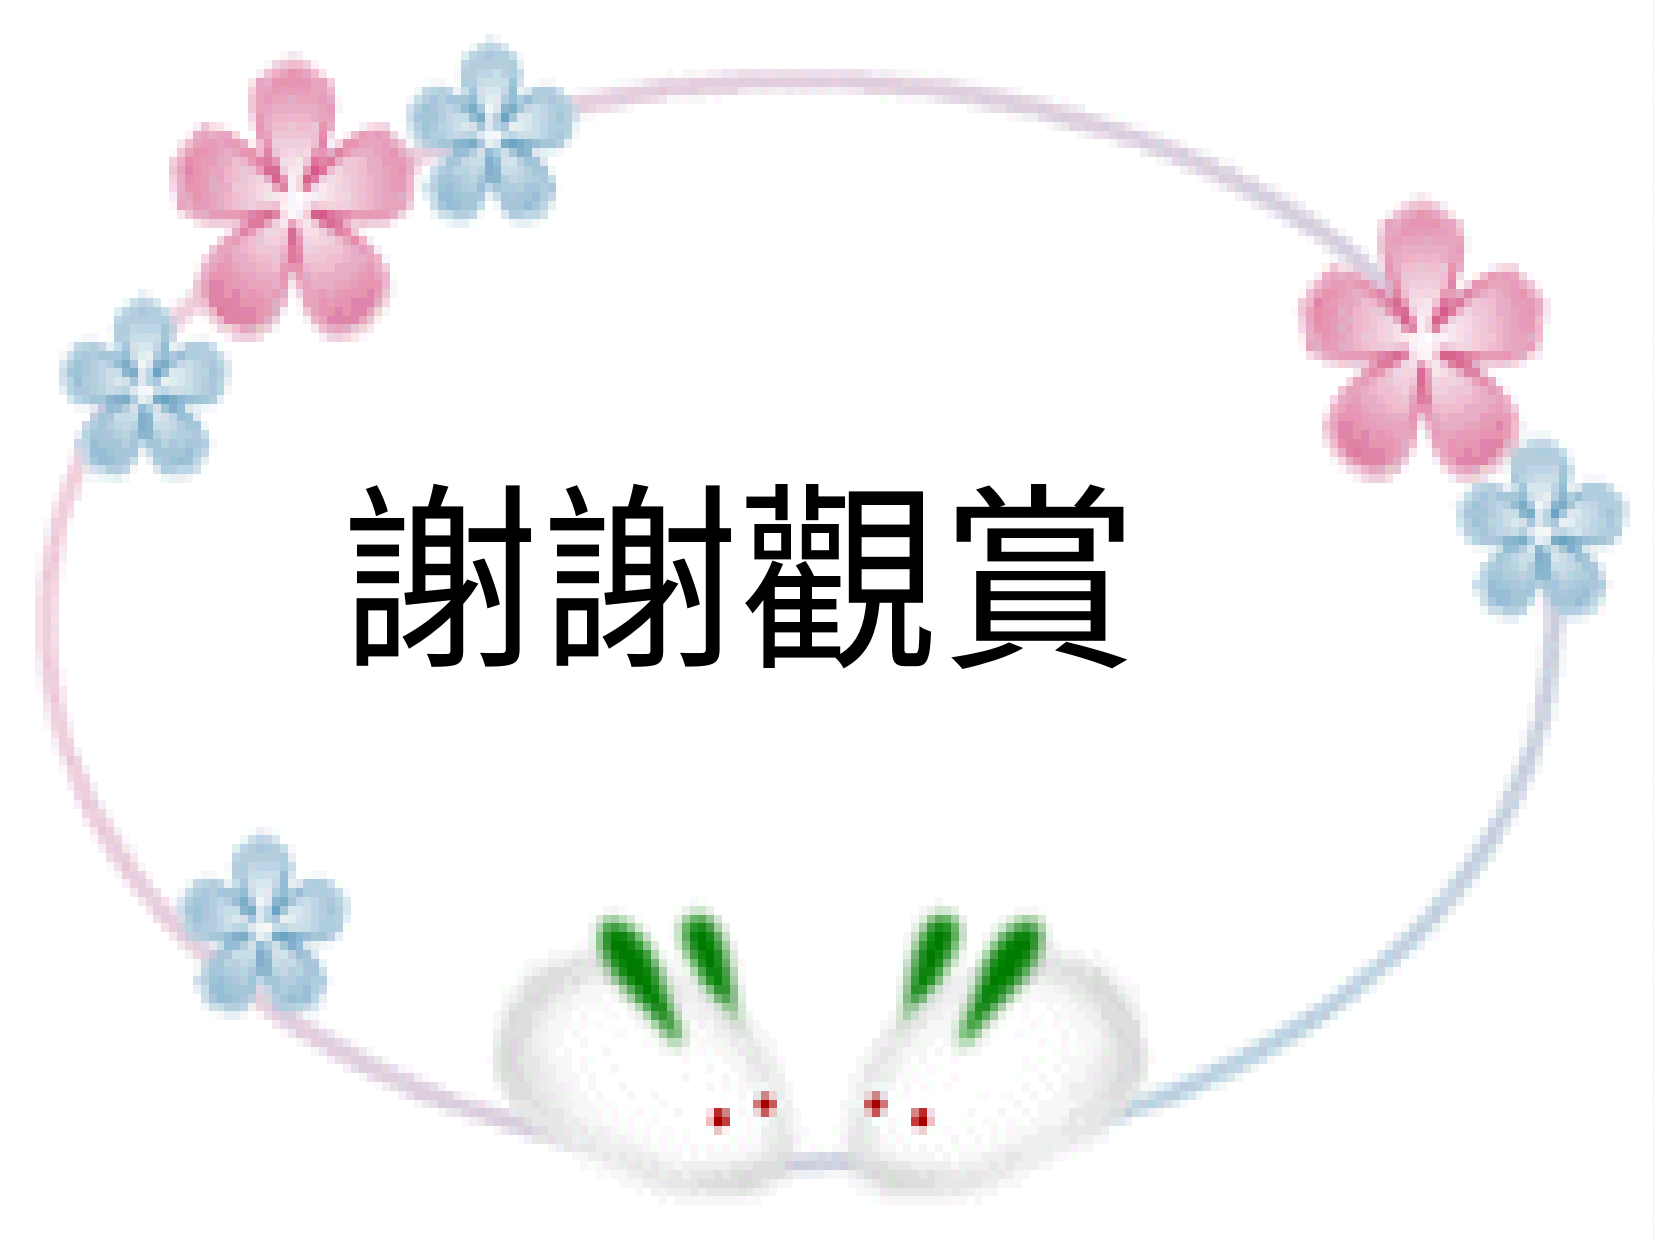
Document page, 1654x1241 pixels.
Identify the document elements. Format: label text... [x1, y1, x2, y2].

picture [0, 0, 1654, 1241]
text_box 謝謝觀賞 [324, 413, 1329, 668]
